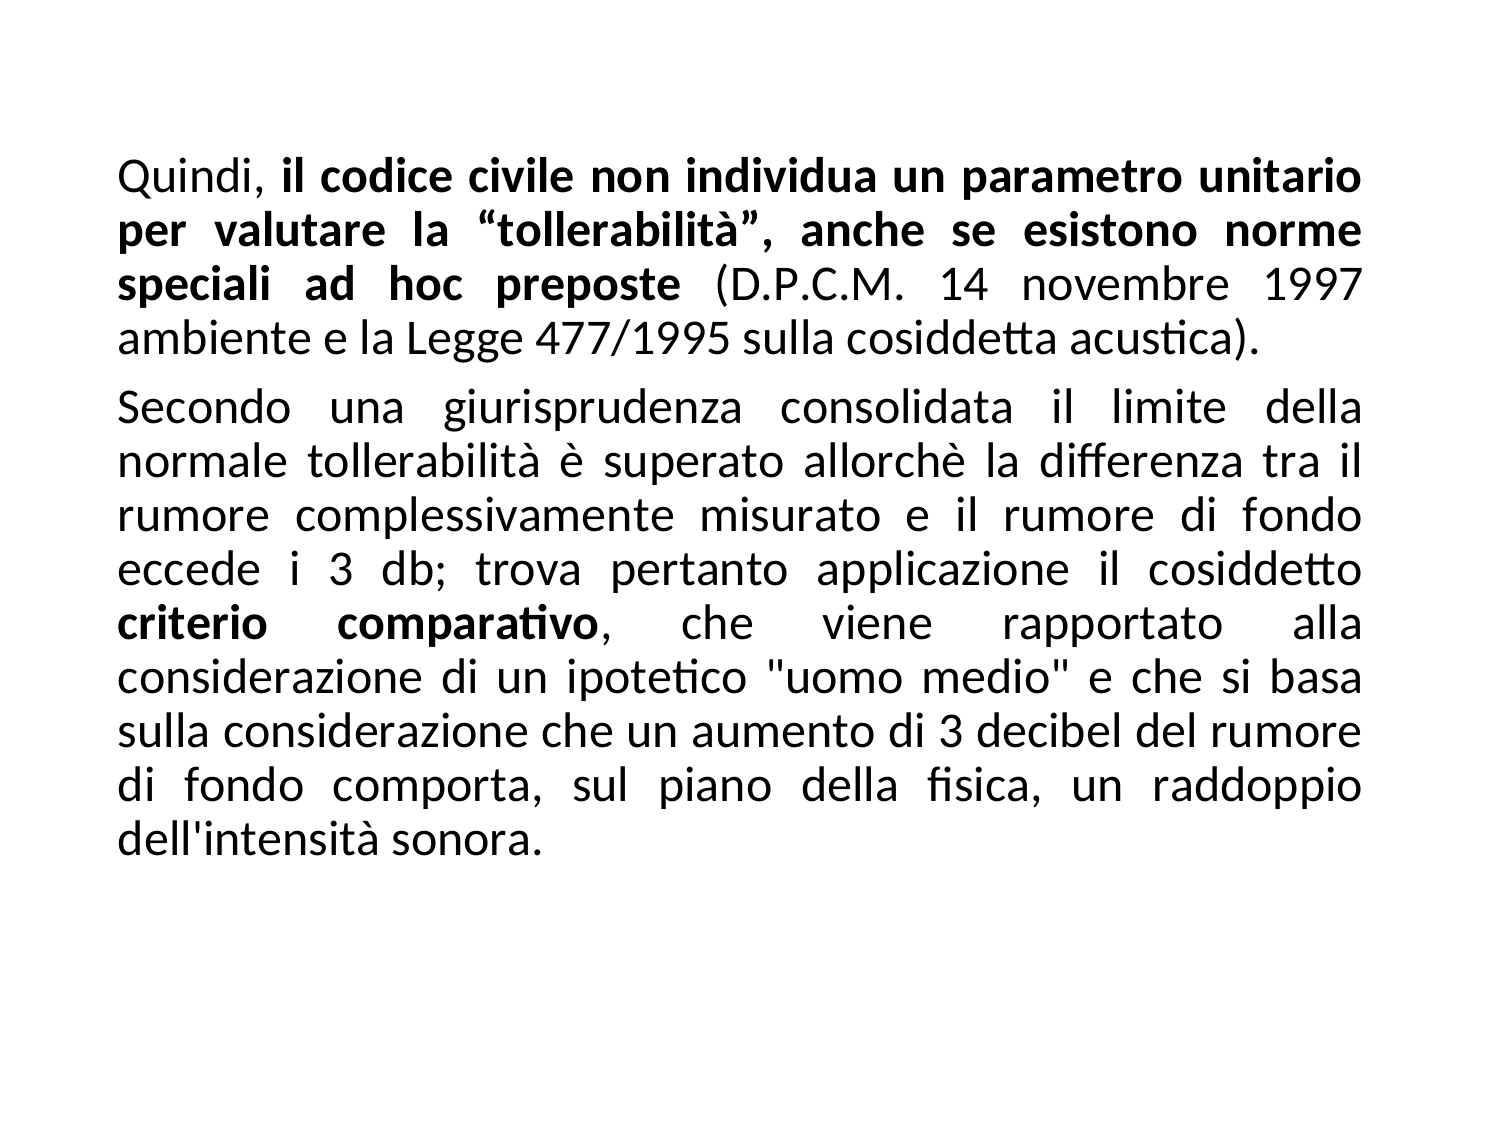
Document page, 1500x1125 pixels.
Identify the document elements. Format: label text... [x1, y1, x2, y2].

list Quindi, il codice civile non individua un parametro unitario per valutare la “tollerabilità”, anche se esistono norme speciali ad hoc preposte (D.P.C.M. 14 novembre 1997 ambiente e la Legge 477/1995 sulla cosiddetta acustica). Secondo una giurisprudenza consolidata il limite della normale tollerabilità è superato allorchè la differenza tra il rumore complessivamente misurato e il rumore di fondo eccede i 3 db; trova pertanto applicazione il cosiddetto criterio comparativo, che viene rapportato alla considerazione di un ipotetico "uomo medio" e che si basa sulla considerazione che un aumento di 3 decibel del rumore di fondo comporta, sul piano della fisica, un raddoppio dell'intensità sonora. [103, 70, 1397, 1014]
